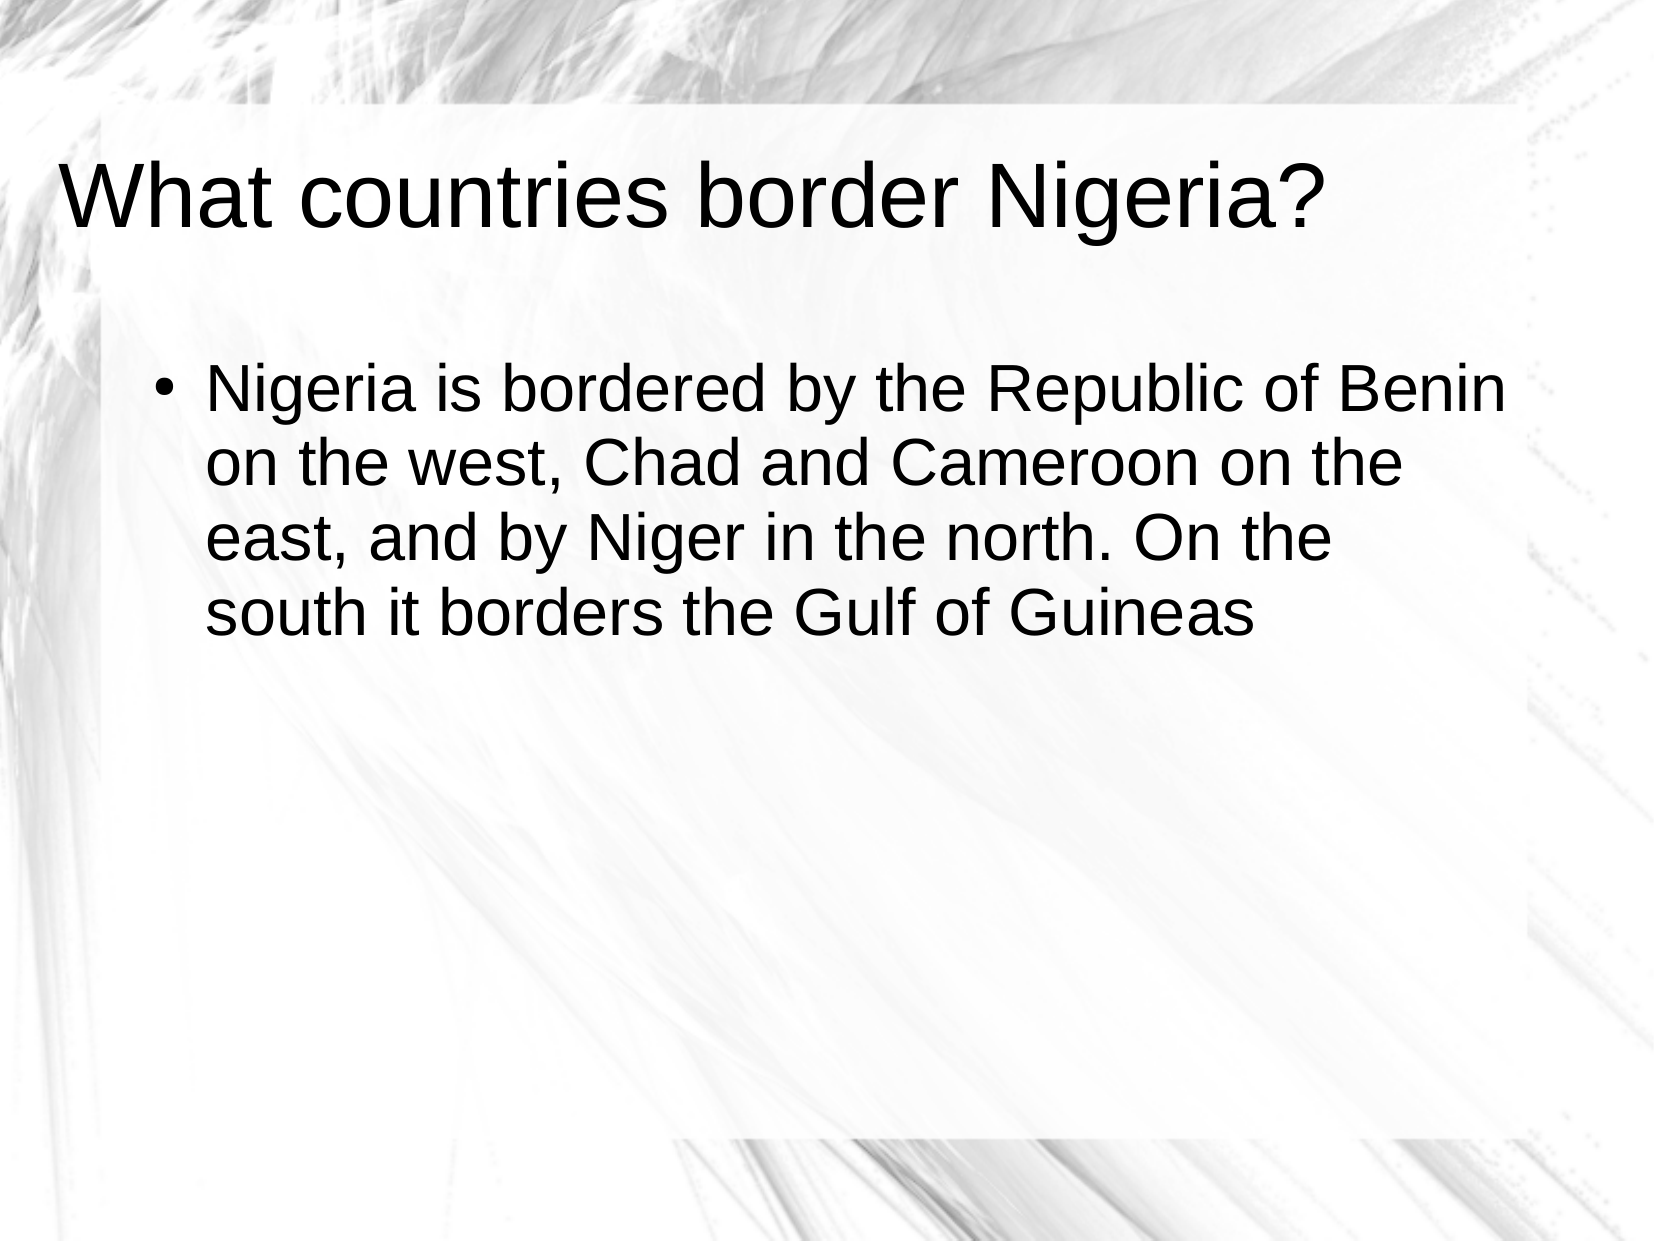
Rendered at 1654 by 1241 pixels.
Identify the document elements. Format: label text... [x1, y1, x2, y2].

list Nigeria is bordered by the Republic of Benin on the west, Chad and Cameroon on the east, and by Niger in the north. On the south it borders the Gulf of Guineas [134, 350, 1516, 1133]
picture [0, 0, 1654, 1241]
title What countries border Nigeria? [0, 112, 1388, 281]
